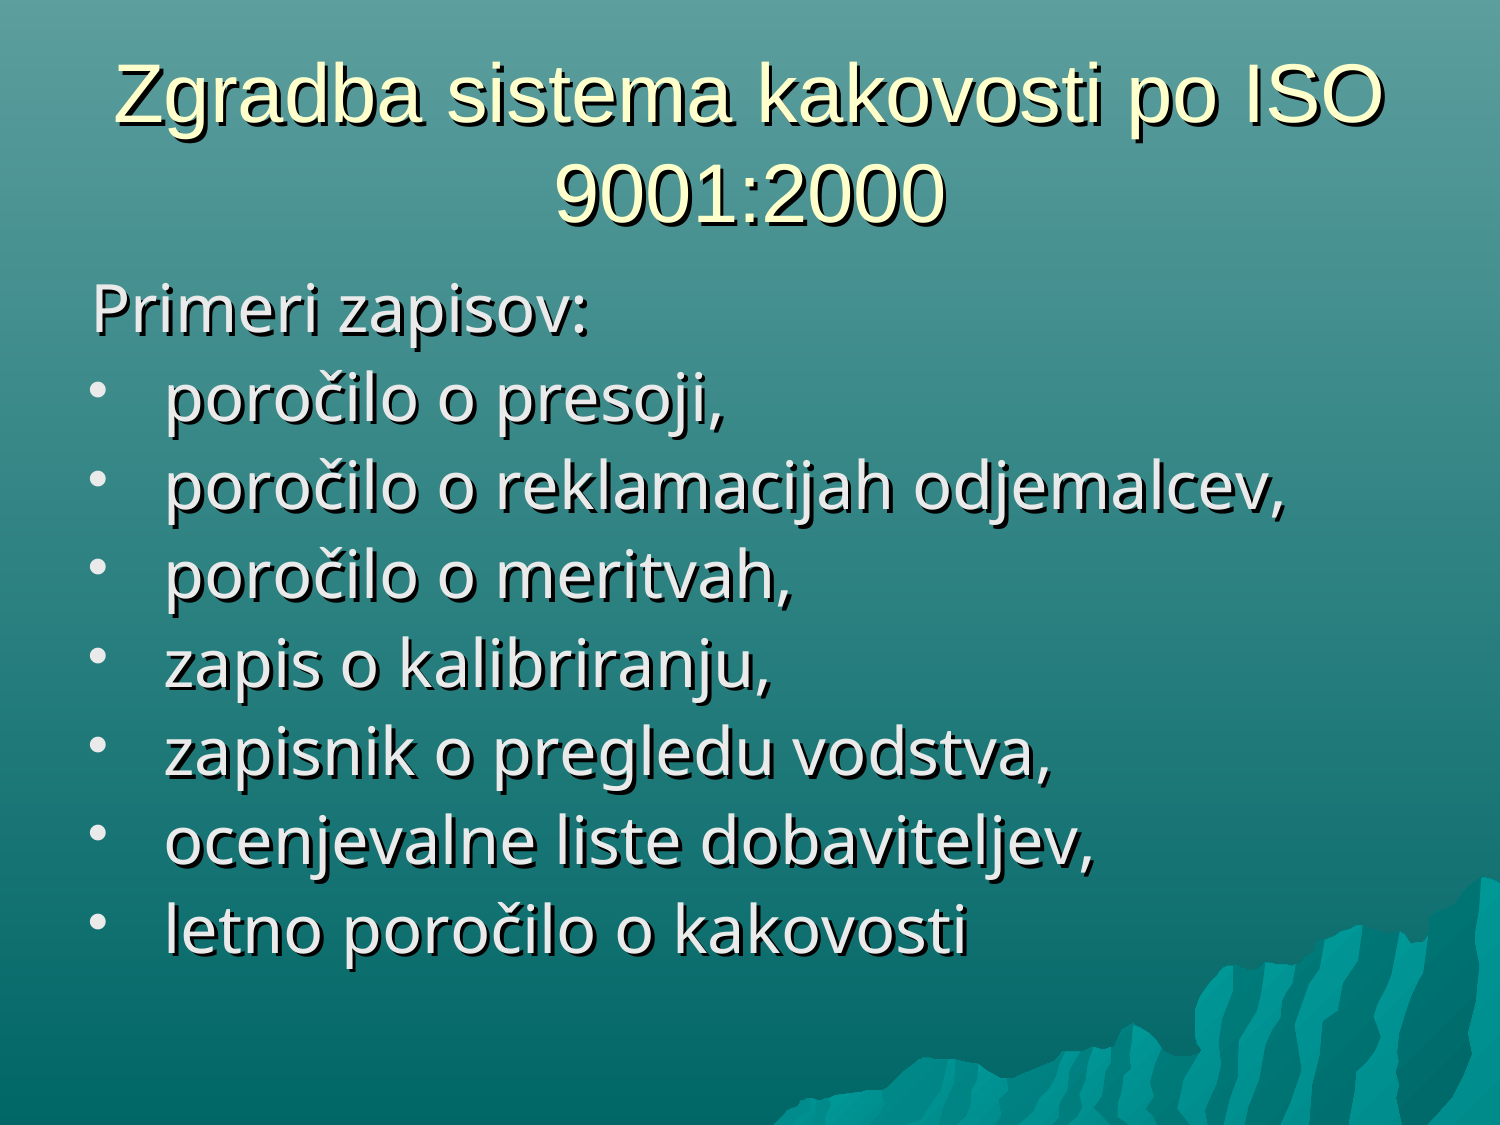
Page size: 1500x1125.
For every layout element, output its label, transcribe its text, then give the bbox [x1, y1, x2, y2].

list Primeri zapisov: poročilo o presoji, poročilo o reklamacijah odjemalcev, poročilo o meritvah, zapis o kalibriranju, zapisnik o pregledu vodstva, ocenjevalne liste dobaviteljev, letno poročilo o kakovosti [75, 267, 1426, 1010]
title Zgradba sistema kakovosti po ISO 9001:2000 [75, 31, 1426, 247]
